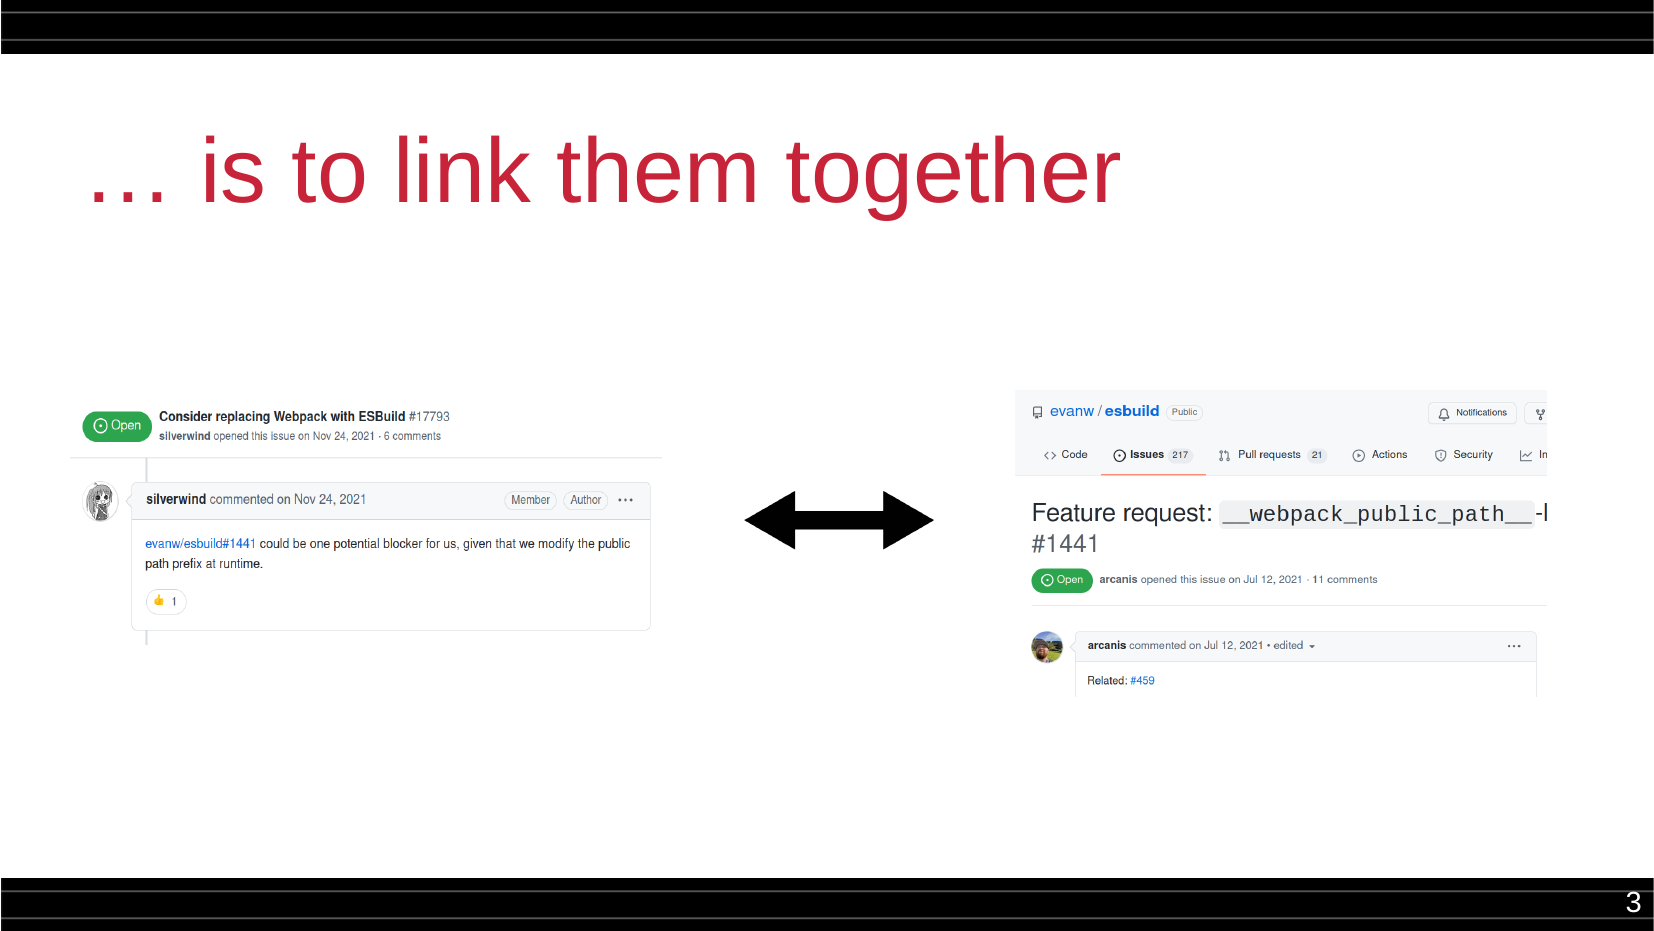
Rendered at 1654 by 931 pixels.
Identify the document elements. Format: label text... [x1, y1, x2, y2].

title … is to link them together [82, 92, 1571, 249]
picture [1, 0, 1654, 54]
picture [744, 425, 934, 615]
picture [1015, 390, 1547, 697]
picture [70, 401, 662, 645]
picture [1, 878, 1654, 931]
